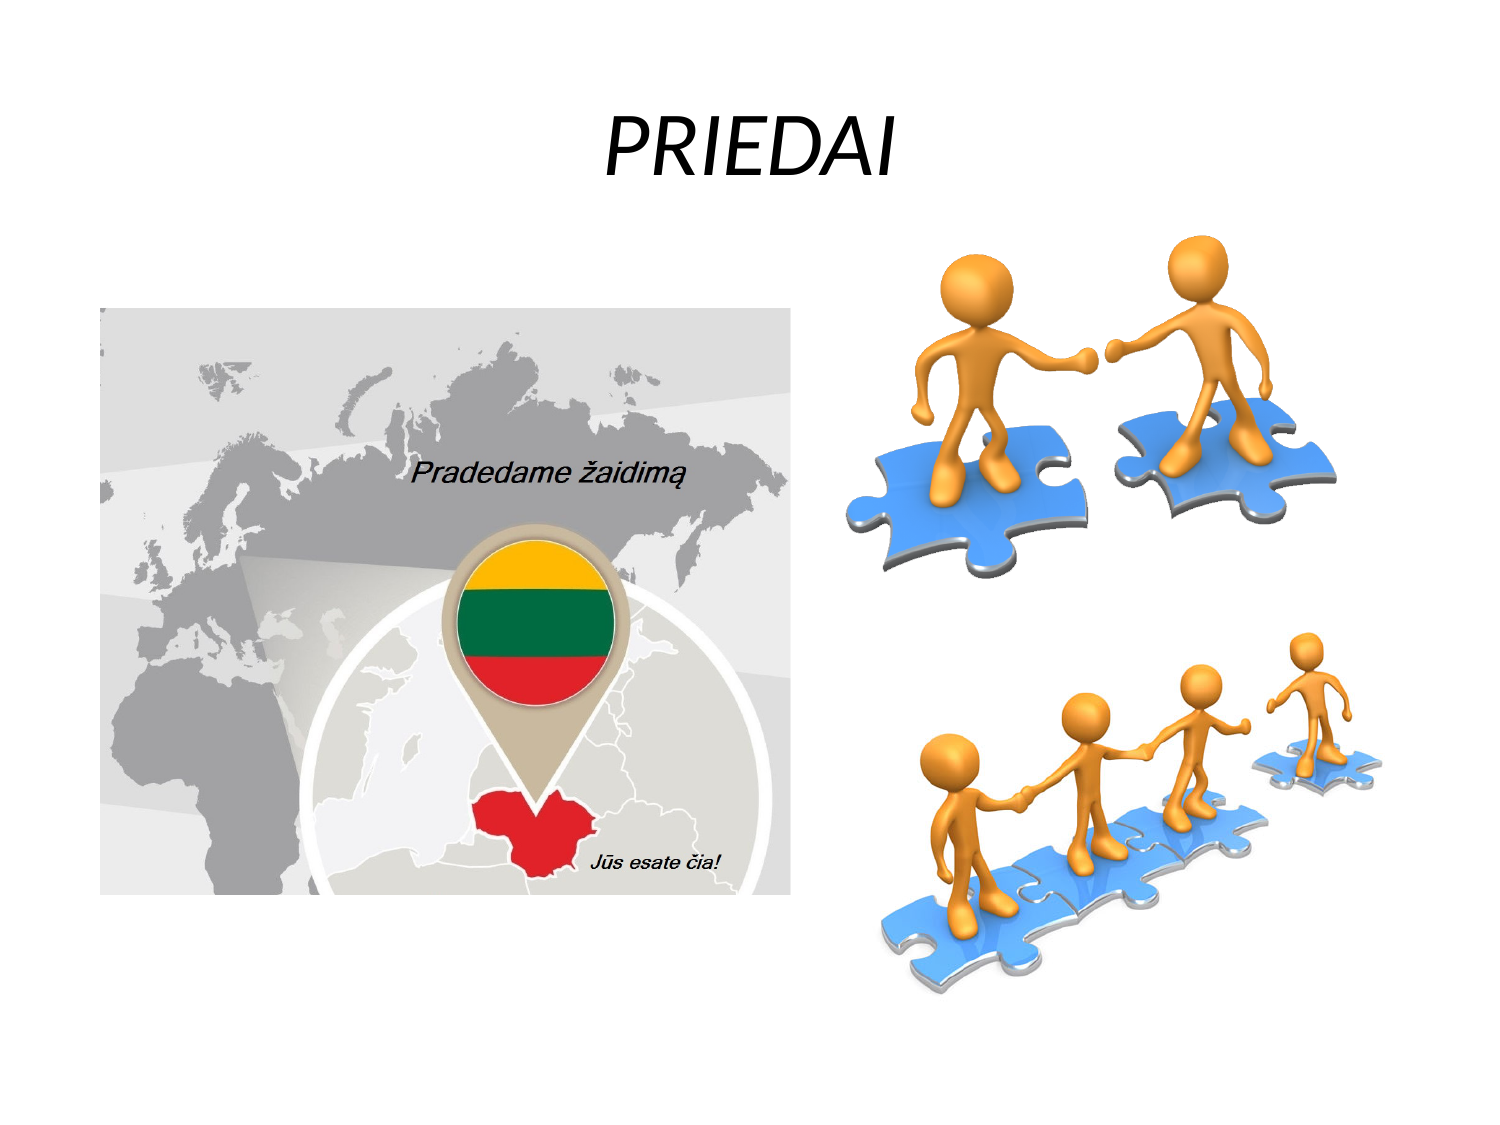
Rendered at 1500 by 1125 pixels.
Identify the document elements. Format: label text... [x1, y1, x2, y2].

title PRIEDAI [75, 45, 1426, 233]
picture [844, 232, 1342, 580]
picture [100, 307, 791, 895]
picture [849, 609, 1405, 1027]
